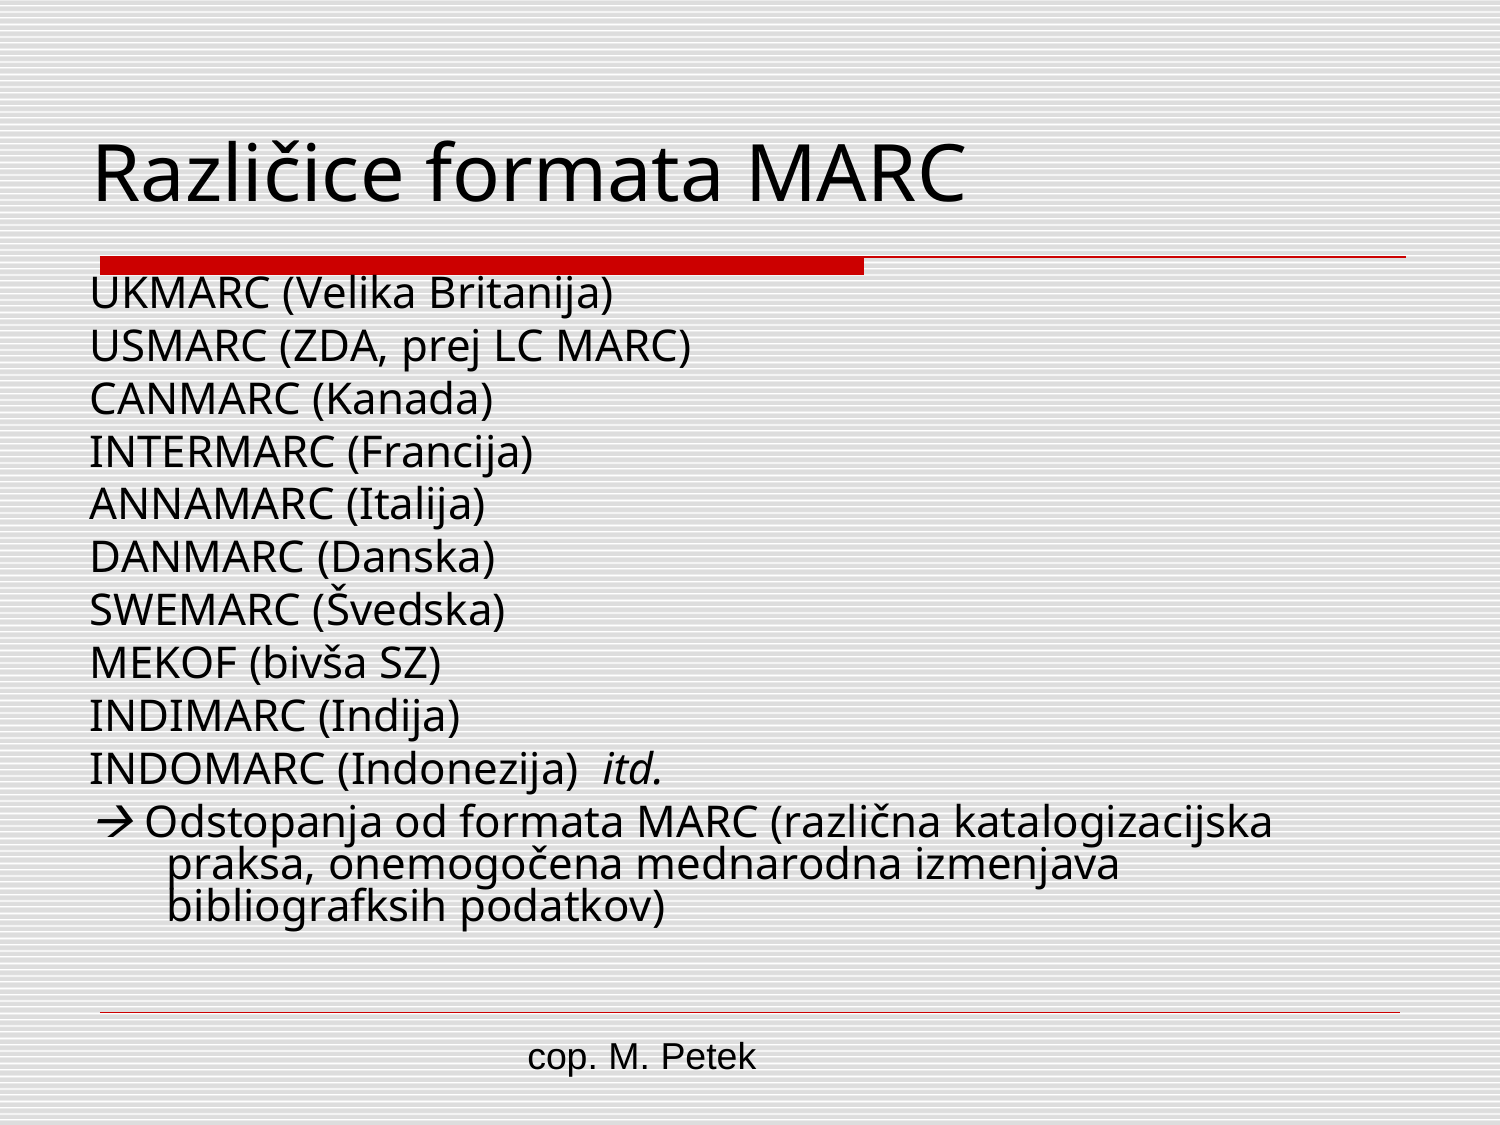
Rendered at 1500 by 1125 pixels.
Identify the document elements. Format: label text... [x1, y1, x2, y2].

picture [0, 0, 1500, 1125]
title Različice formata MARC [76, 0, 1427, 225]
list UKMARC (Velika Britanija) USMARC (ZDA, prej LC MARC) CANMARC (Kanada) INTERMARC (Francija) ANNAMARC (Italija) DANMARC (Danska) SWEMARC (Švedska) MEKOF (bivša SZ) INDIMARC (Indija) INDOMARC (Indonezija) itd.  Odstopanja od formata MARC (različna katalogizacijska praksa, onemogočena mednarodna izmenjava bibliografksih podatkov) [75, 267, 1426, 1035]
